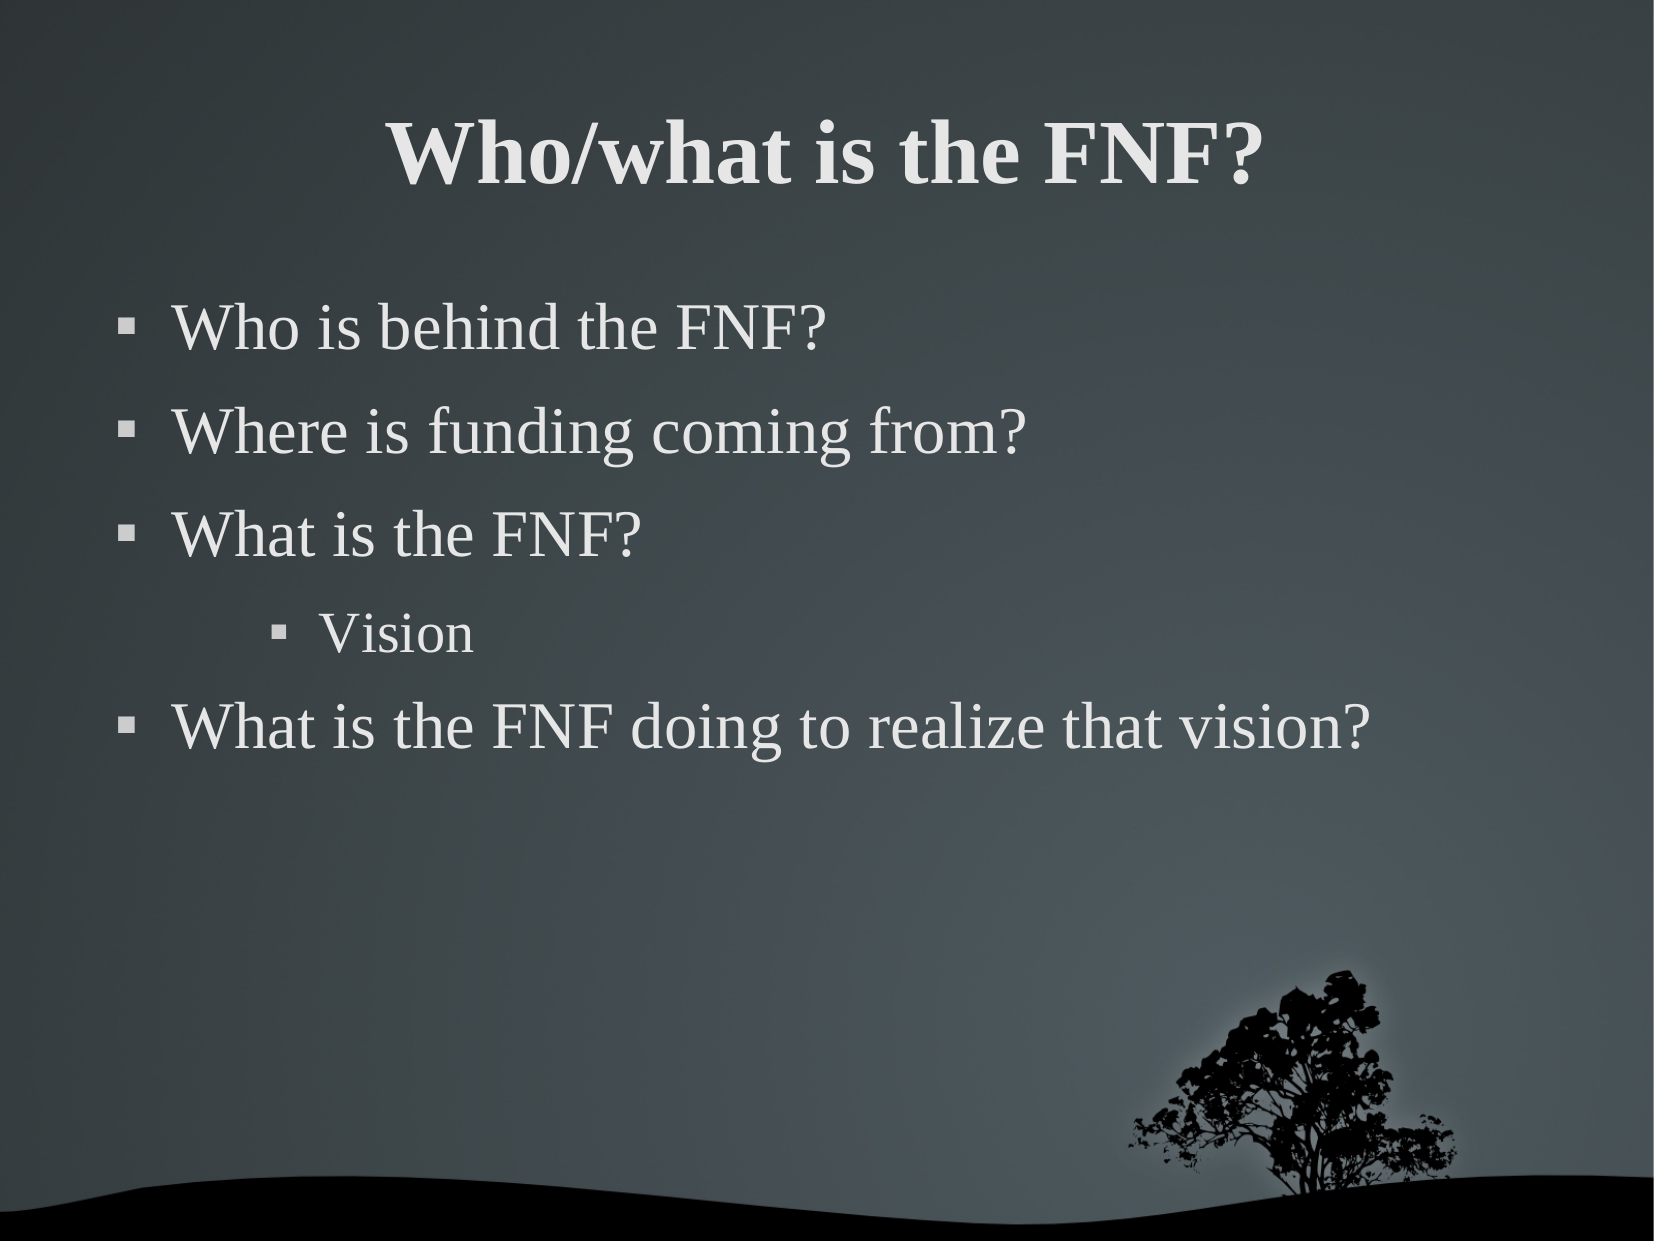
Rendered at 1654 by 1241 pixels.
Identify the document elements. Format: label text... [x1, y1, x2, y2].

list Who is behind the FNF? Where is funding coming from? What is the FNF? Vision What is the FNF doing to realize that vision? [82, 290, 1571, 1109]
title Who/what is the FNF? [82, 49, 1571, 257]
picture [0, 0, 1654, 1241]
